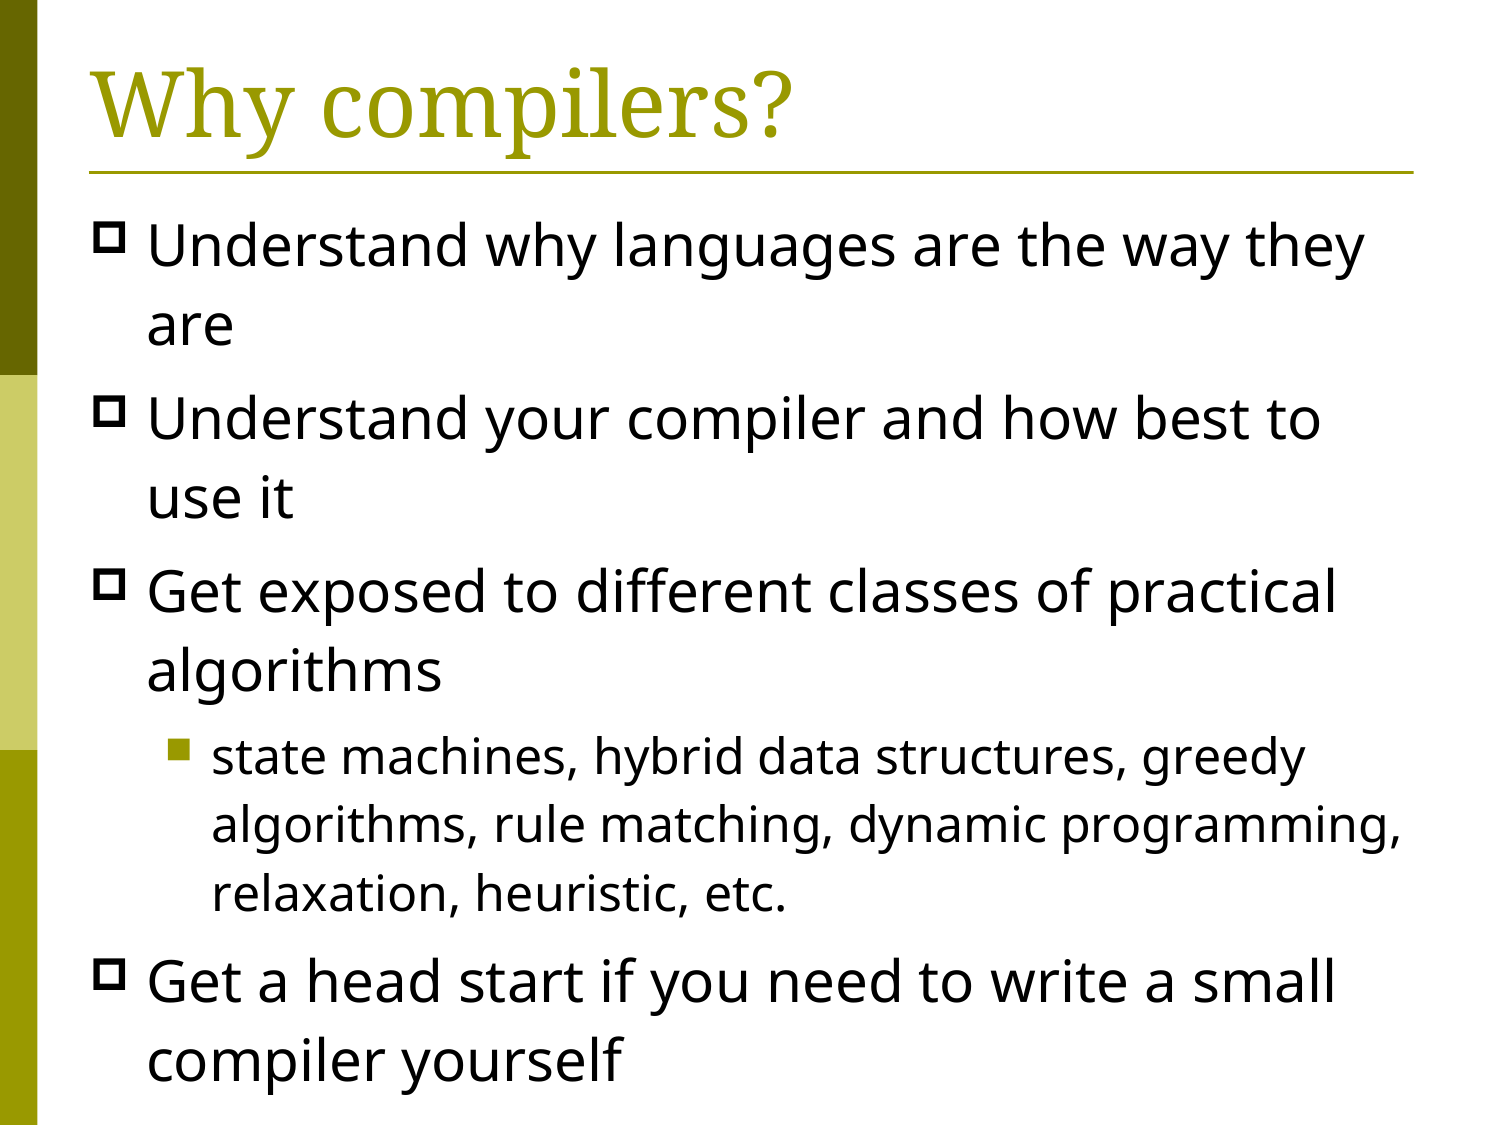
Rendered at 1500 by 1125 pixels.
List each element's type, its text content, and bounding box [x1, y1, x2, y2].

list Understand why languages are the way they are Understand your compiler and how best to use it Get exposed to different classes of practical algorithms state machines, hybrid data structures, greedy algorithms, rule matching, dynamic programming, relaxation, heuristic, etc. Get a head start if you need to write a small compiler yourself [75, 196, 1426, 1006]
title Why compilers? [75, 45, 1426, 173]
